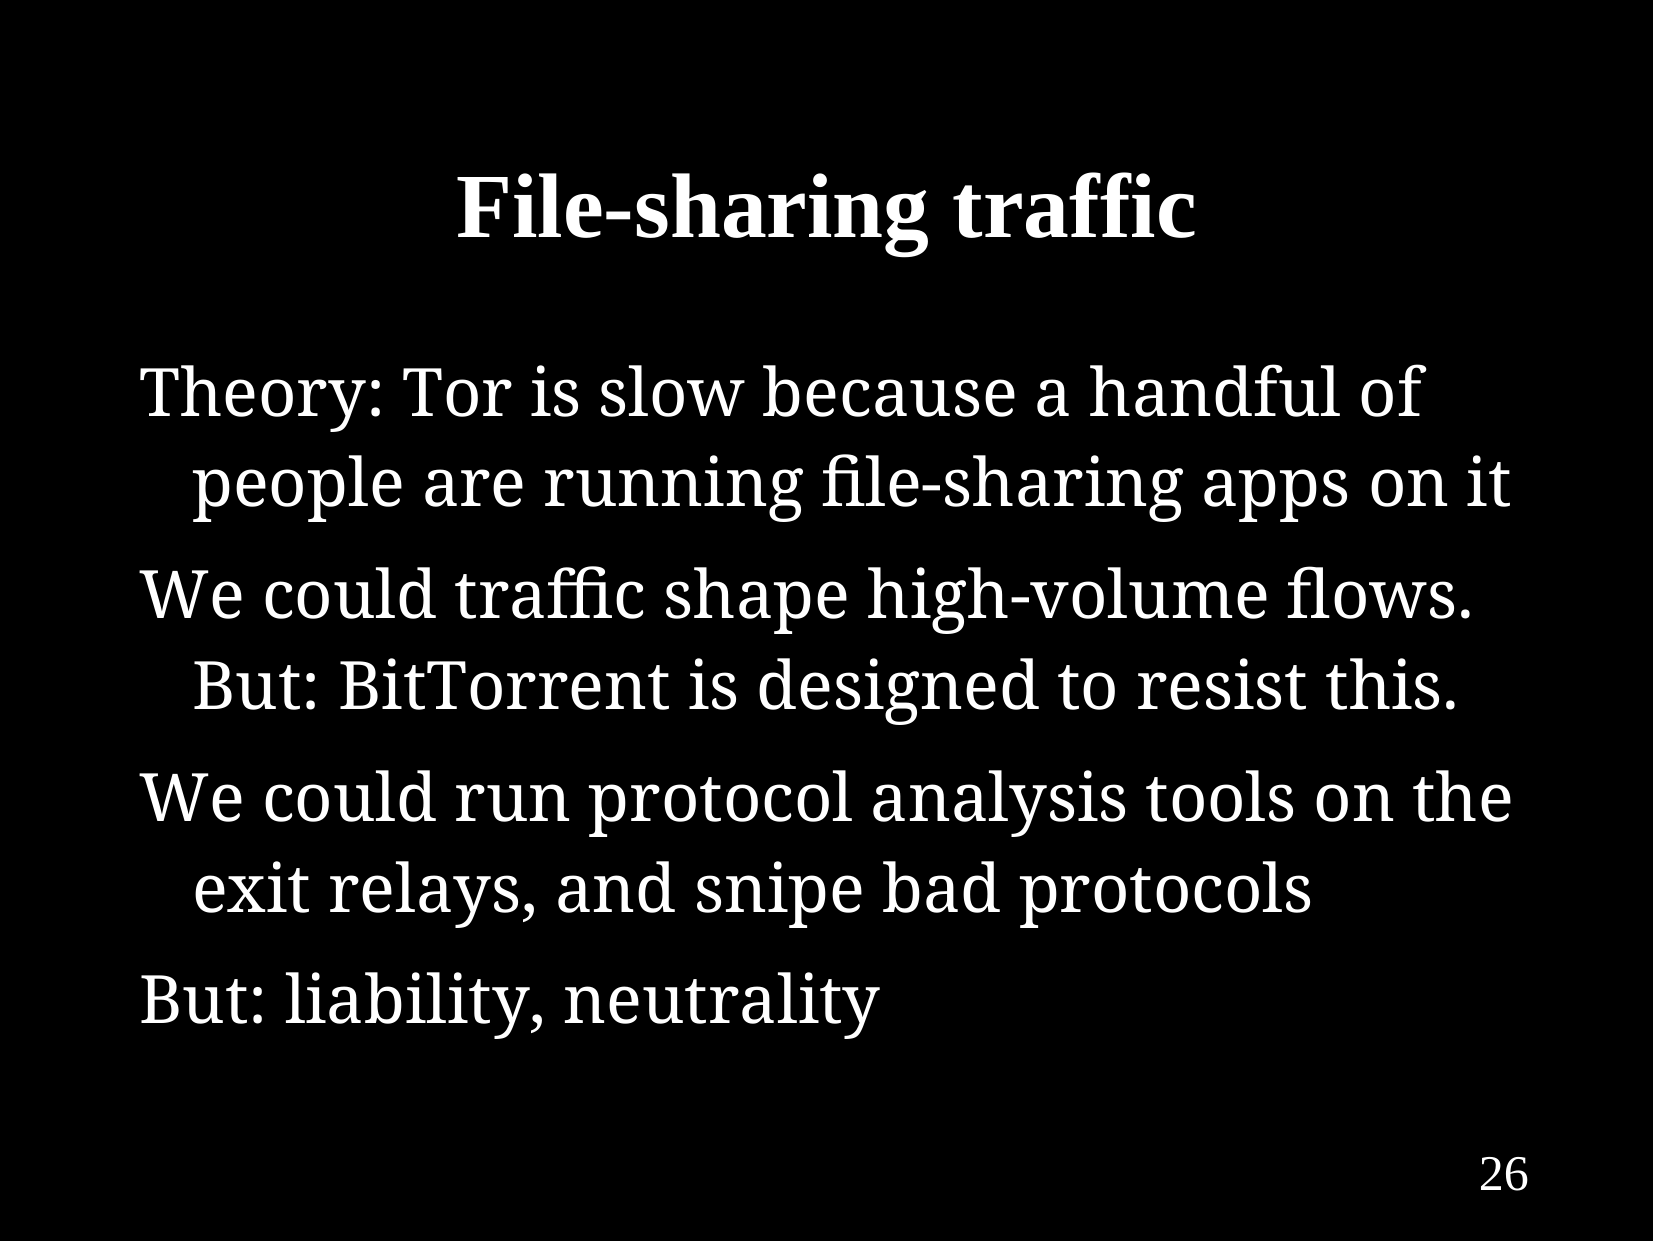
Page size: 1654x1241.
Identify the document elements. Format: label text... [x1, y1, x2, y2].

list Theory: Tor is slow because a handful of people are running file-sharing apps on it We could traffic shape high-volume flows. But: BitTorrent is designed to resist this. We could run protocol analysis tools on the exit relays, and snipe bad protocols But: liability, neutrality [121, 344, 1534, 1127]
title File-sharing traffic [121, 102, 1534, 311]
